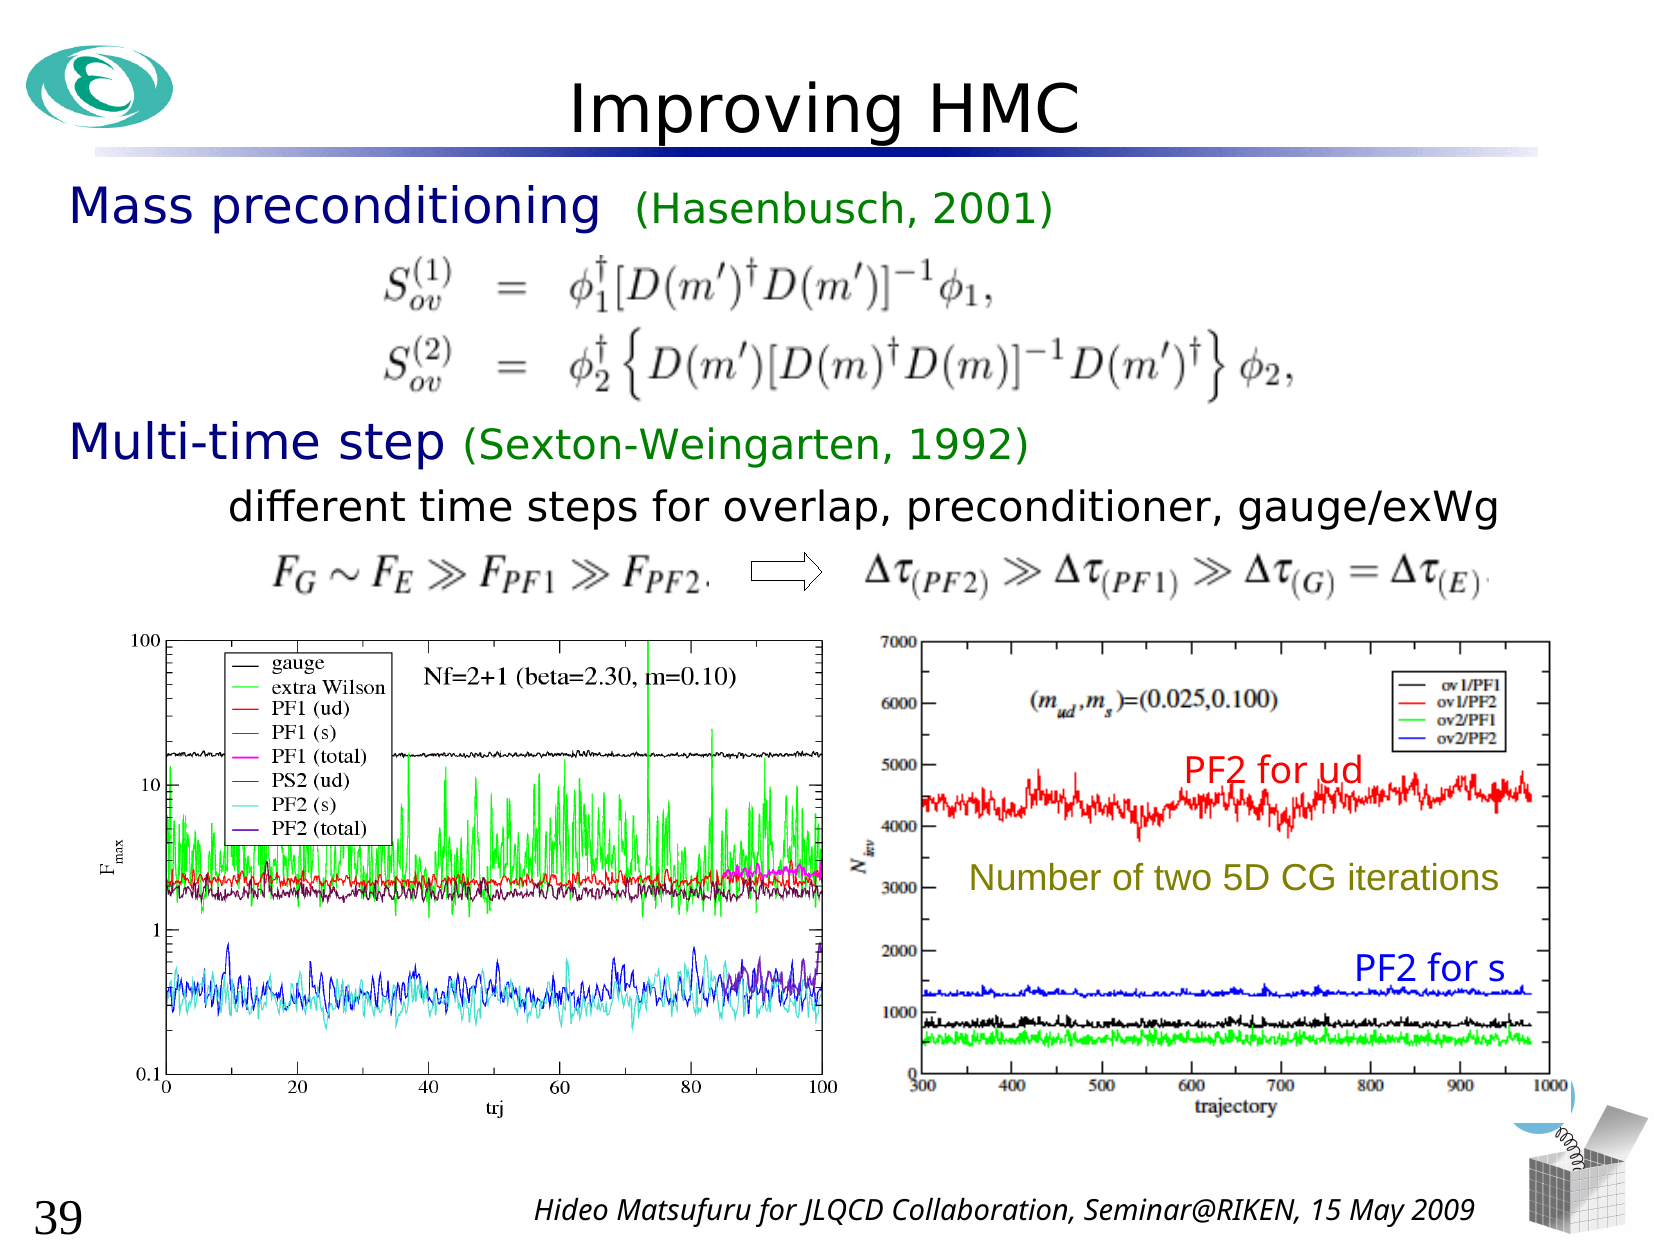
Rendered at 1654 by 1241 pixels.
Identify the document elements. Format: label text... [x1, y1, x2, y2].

picture [1450, 147, 1538, 157]
text_box PF2 for s [1338, 933, 1522, 1001]
picture [20, 37, 179, 136]
title Improving HMC [201, 56, 1450, 163]
picture [249, 549, 709, 607]
text_box [751, 552, 822, 591]
picture [847, 633, 1654, 1241]
picture [331, 255, 1311, 411]
picture [95, 147, 201, 157]
picture [99, 633, 838, 1119]
text_box Number of two 5D CG iterations [968, 856, 1500, 903]
text_box PF2 for ud [1168, 736, 1380, 803]
picture [856, 542, 1489, 607]
list Mass preconditioning (Hasenbusch, 2001) Multi-time step (Sexton-Weingarten, 1992) different time steps for overlap, preconditioner, gauge/exWg [50, 176, 1626, 532]
